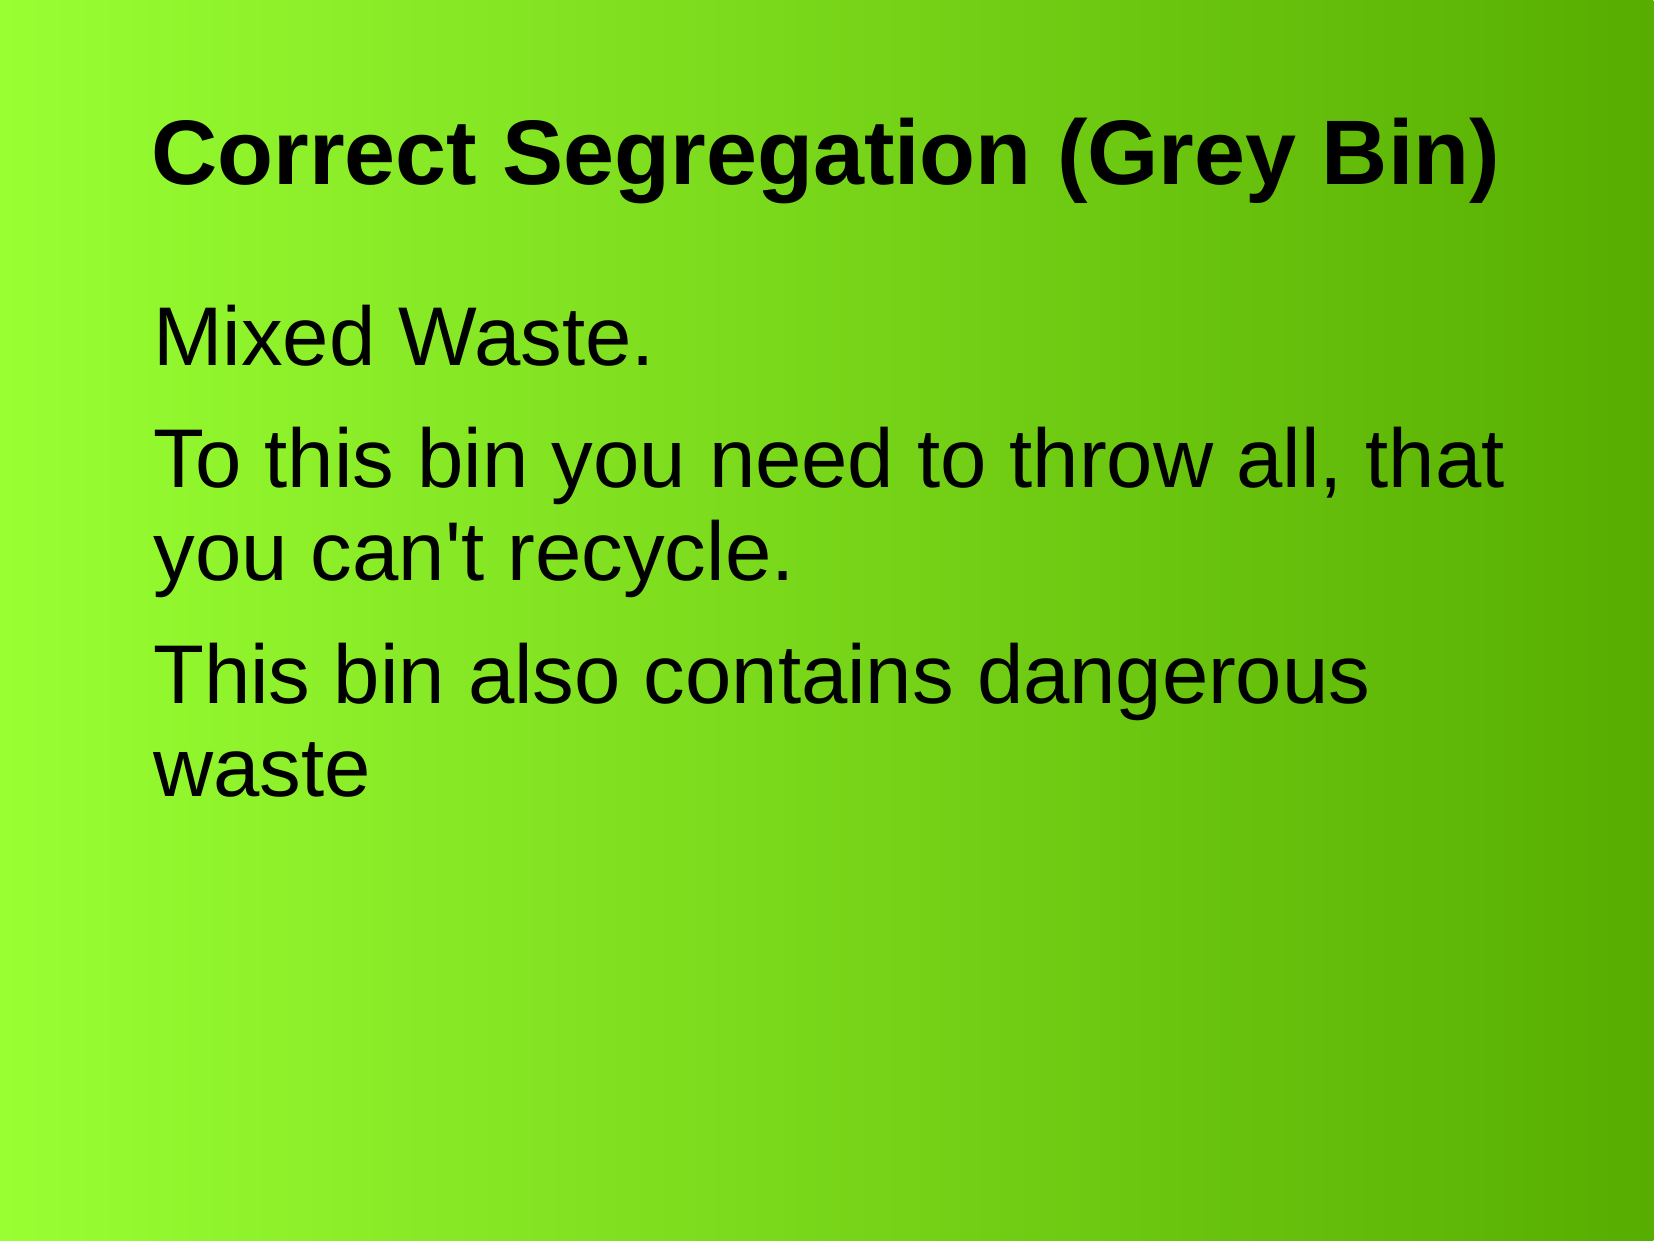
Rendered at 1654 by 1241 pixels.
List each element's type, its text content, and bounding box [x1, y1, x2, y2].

list Mixed Waste. To this bin you need to throw all, that you can't recycle. This bin also contains dangerous waste [82, 290, 1571, 1109]
title Correct Segregation (Grey Bin) [82, 49, 1571, 257]
